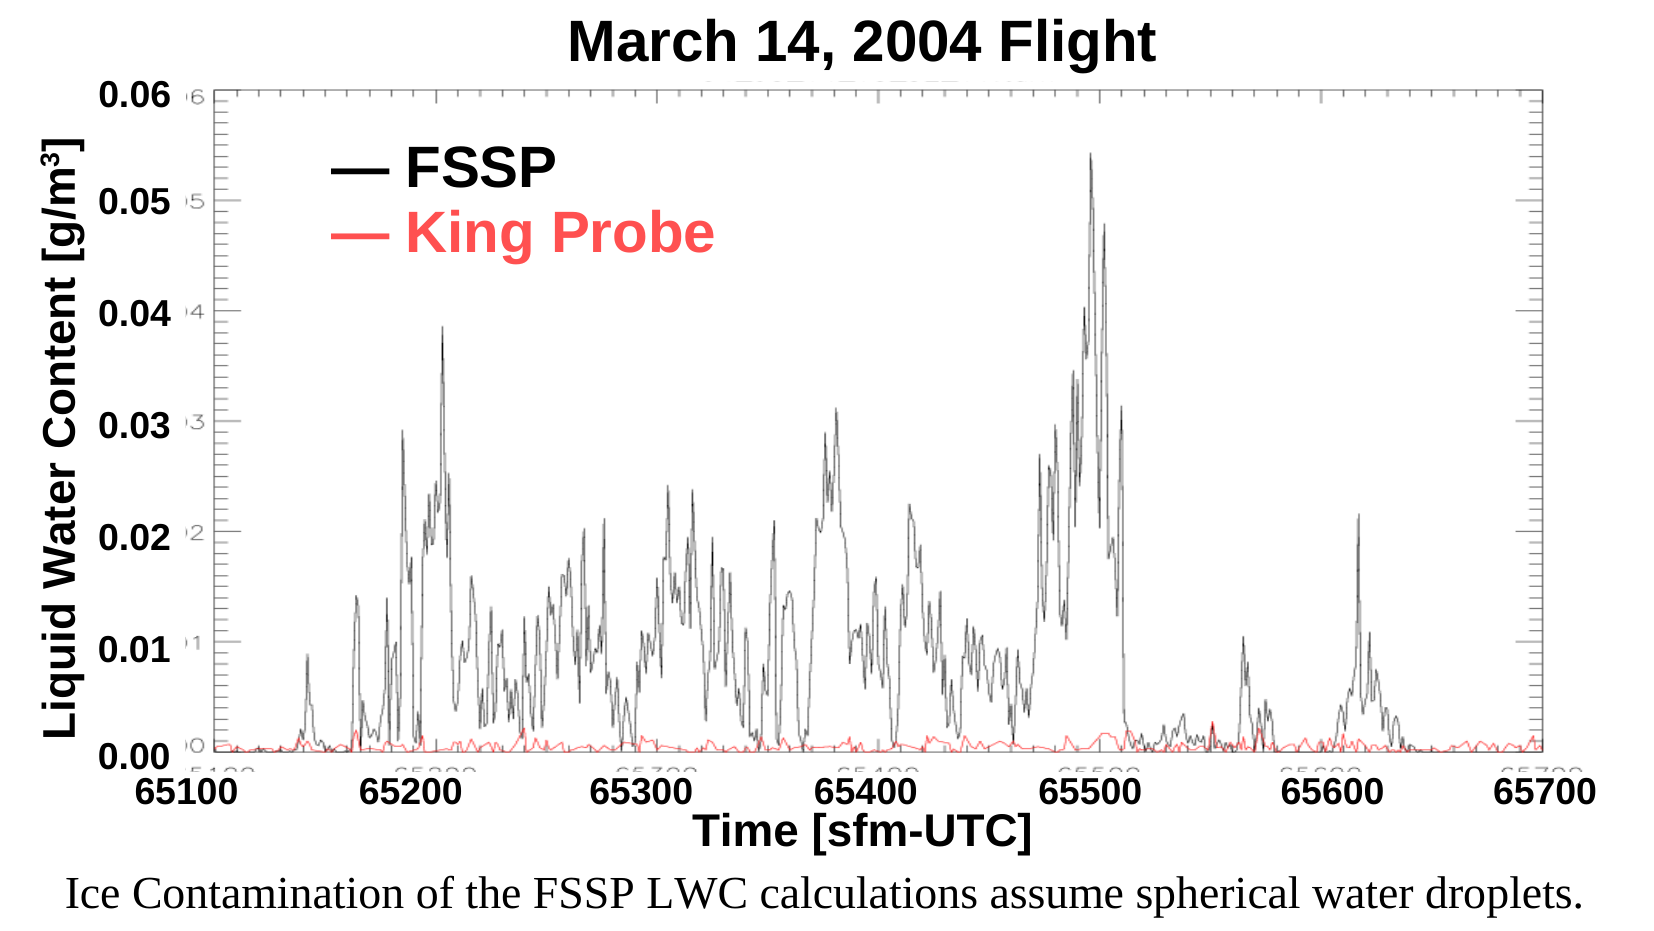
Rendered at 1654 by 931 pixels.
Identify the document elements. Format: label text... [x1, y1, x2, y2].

picture [176, 75, 1600, 772]
text_box 0.01 [83, 630, 186, 667]
text_box — FSSP — King Probe [316, 126, 794, 273]
text_box 65700 [1488, 772, 1602, 809]
text_box 65500 [1033, 772, 1147, 809]
text_box 0.02 [83, 518, 186, 555]
text_box 0.06 [83, 75, 186, 112]
text_box March 14, 2004 Flight [187, 1, 1538, 82]
text_box 0.03 [83, 406, 186, 443]
text_box 65400 [809, 772, 923, 809]
text_box 65100 [130, 771, 243, 809]
text_box 65600 [1276, 772, 1389, 809]
text_box 0.05 [83, 181, 186, 219]
text_box Time [sfm-UTC] [187, 799, 1538, 874]
text_box 0.04 [83, 293, 186, 331]
text_box 0.00 [83, 736, 186, 773]
text_box 65300 [585, 771, 698, 809]
text_box 65200 [354, 771, 468, 809]
text_box Liquid Water Content [g/m3] [27, 75, 113, 803]
text_box Ice Contamination of the FSSP LWC calculations assume spherical water droplets. [0, 852, 1651, 926]
